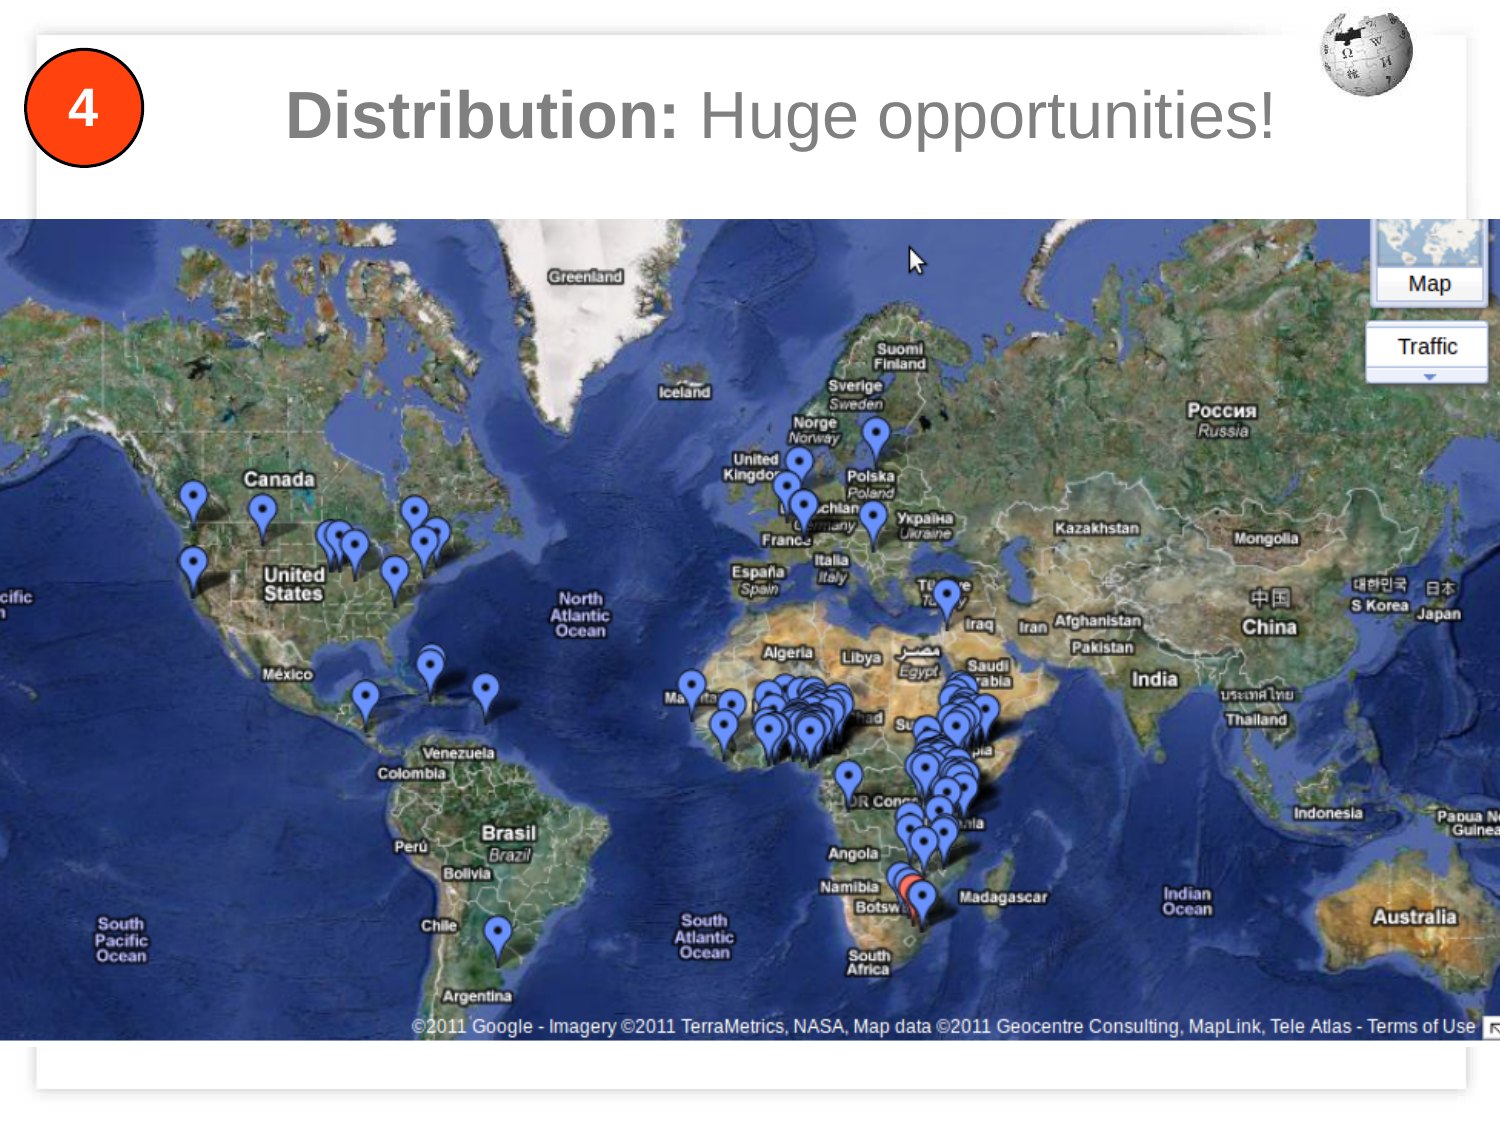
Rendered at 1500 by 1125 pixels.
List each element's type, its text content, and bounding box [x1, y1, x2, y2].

picture [0, 0, 1500, 1125]
text_box Distribution: Huge opportunities! [87, 40, 1475, 184]
text_box 4 [25, 49, 143, 167]
